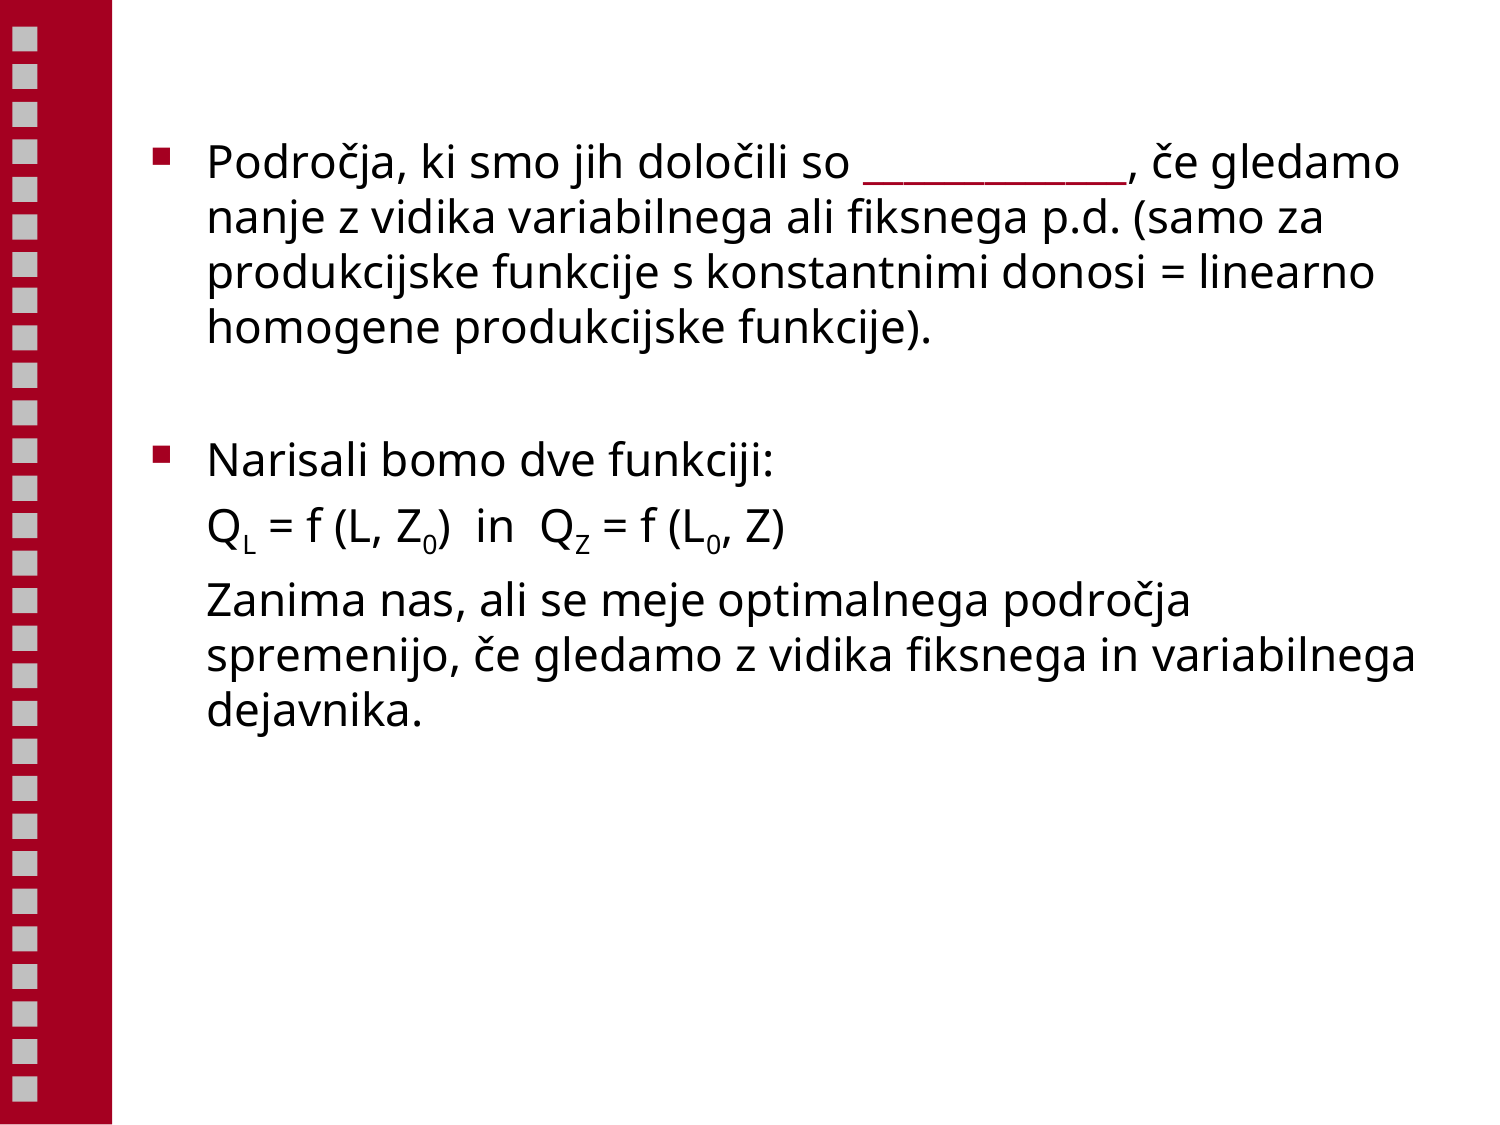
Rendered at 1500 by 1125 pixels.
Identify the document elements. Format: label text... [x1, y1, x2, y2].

list Področja, ki smo jih določili so _____________, če gledamo nanje z vidika variabilnega ali fiksnega p.d. (samo za produkcijske funkcije s konstantnimi donosi = linearno homogene produkcijske funkcije). Narisali bomo dve funkciji: QL = f (L, Z0) in QZ = f (L0, Z) Zanima nas, ali se meje optimalnega področja spremenijo, če gledamo z vidika fiksnega in variabilnega dejavnika. [135, 125, 1467, 977]
